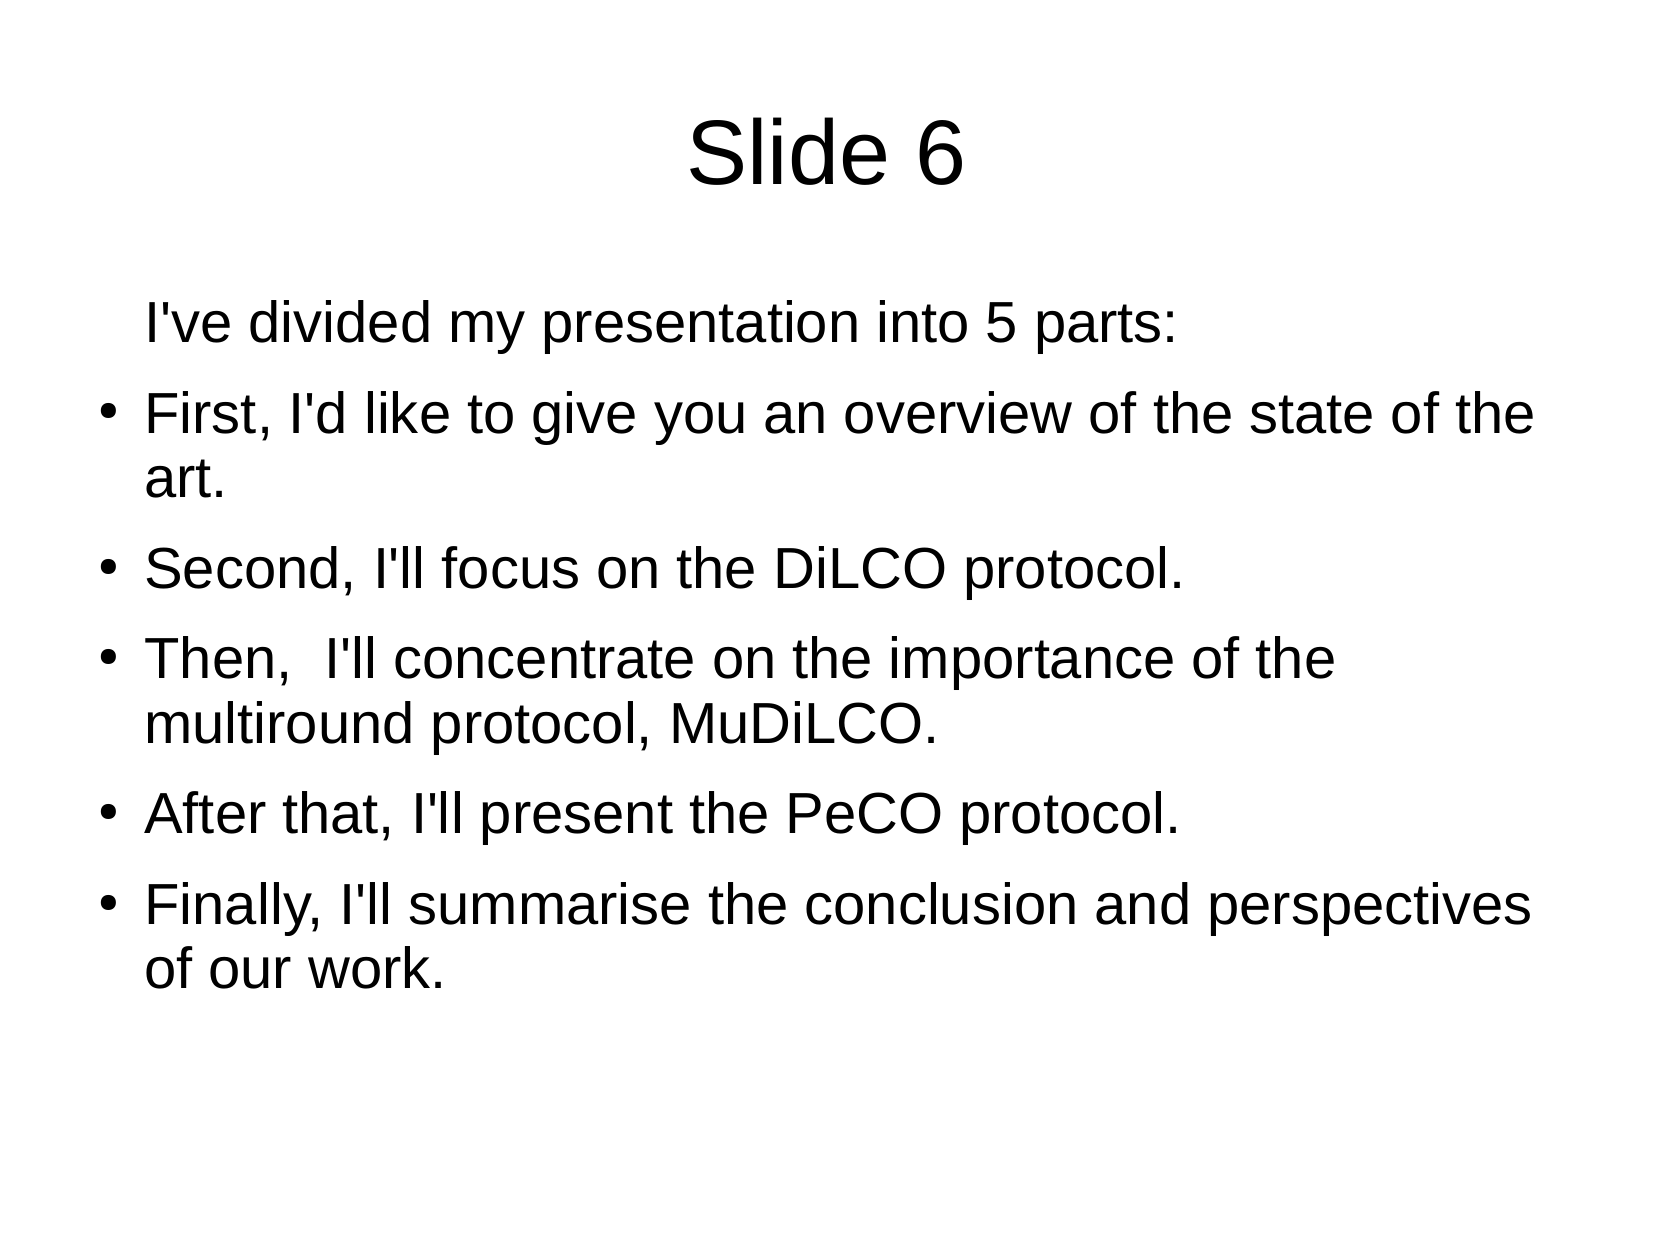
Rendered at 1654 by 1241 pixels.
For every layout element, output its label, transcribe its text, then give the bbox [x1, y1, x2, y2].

title Slide 6 [82, 49, 1571, 257]
list I've divided my presentation into 5 parts: First, I'd like to give you an overview of the state of the art. Second, I'll focus on the DiLCO protocol. Then, I'll concentrate on the importance of the multiround protocol, MuDiLCO. After that, I'll present the PeCO protocol. Finally, I'll summarise the conclusion and perspectives of our work. [82, 290, 1538, 1010]
